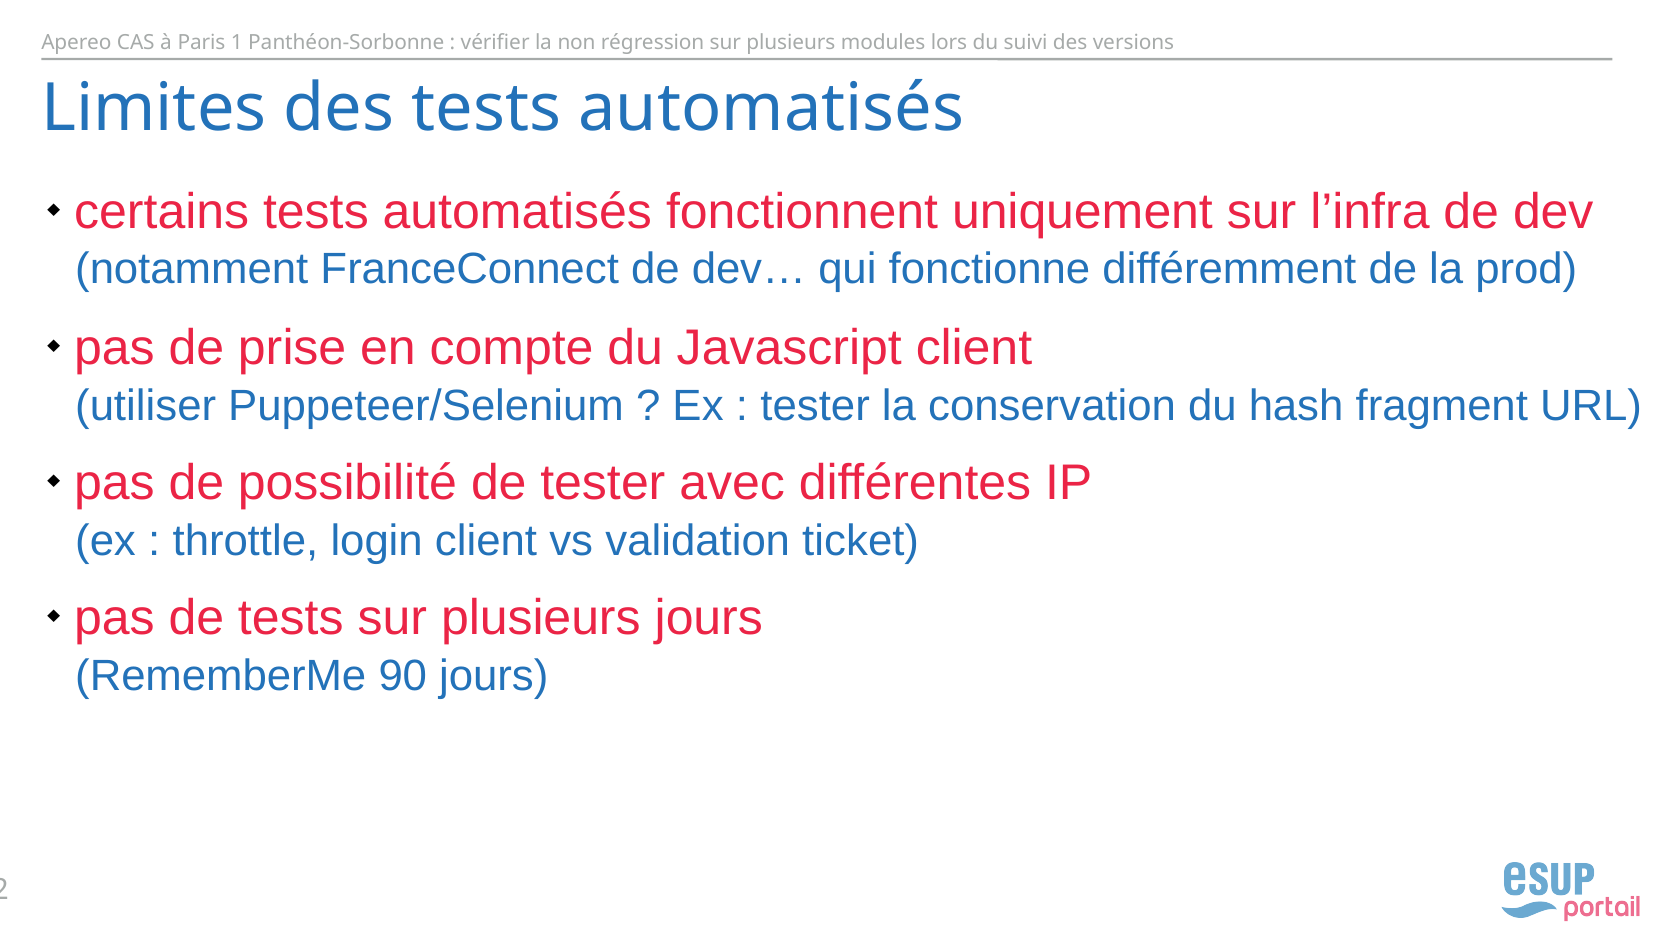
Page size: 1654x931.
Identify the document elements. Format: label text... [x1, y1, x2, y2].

text_box Apereo CAS à Paris 1 Panthéon-Sorbonne : vérifier la non régression sur plusieurs modules lors du suivi des versions [41, 0, 1619, 56]
text_box [1440, 916, 1642, 922]
text_box certains tests automatisés fonctionnent uniquement sur l’infra de dev (notamment FranceConnect de dev… qui fonctionne différemment de la prod) pas de prise en compte du Javascript client (utiliser Puppeteer/Selenium ? Ex : tester la conservation du hash fragment URL) pas de possibilité de tester avec différentes IP (ex : throttle, login client vs validation ticket) pas de tests sur plusieurs jours (RememberMe 90 jours) [47, 183, 1644, 916]
text_box Limites des tests automatisés [41, 59, 1630, 159]
text_box <numéro> [0, 868, 96, 924]
